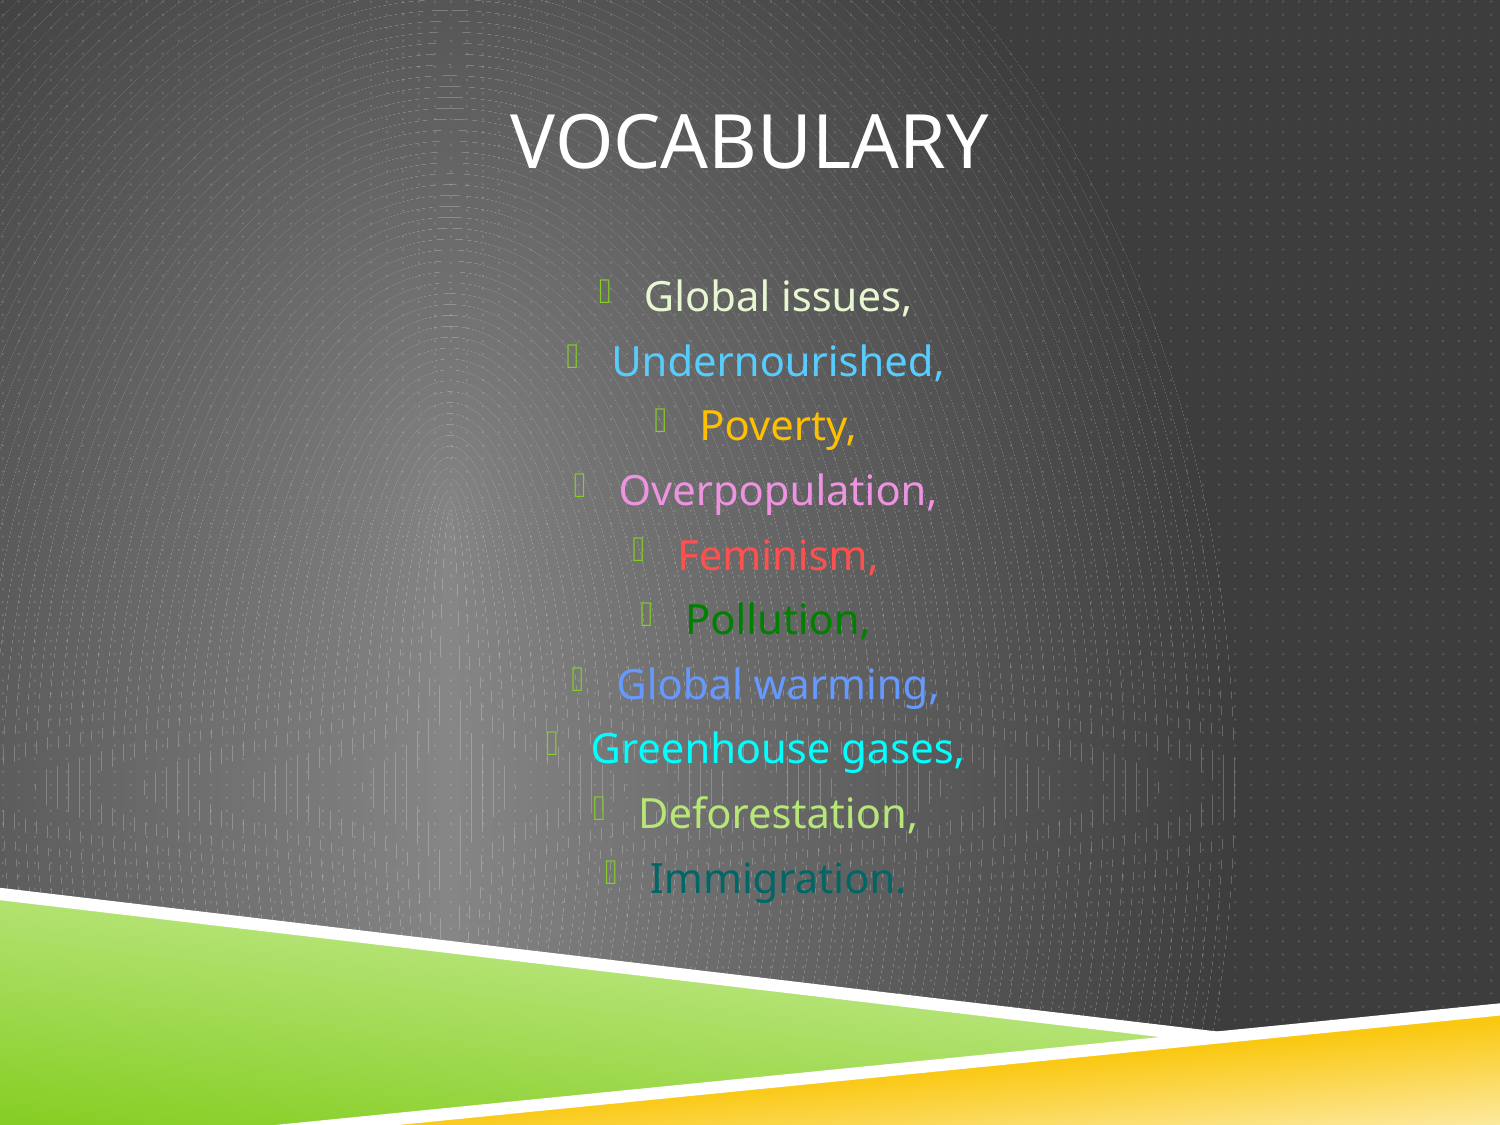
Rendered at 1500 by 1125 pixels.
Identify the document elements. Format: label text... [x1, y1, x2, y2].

title VOCABULARY [112, 45, 1388, 233]
list Global issues, Undernourished, Poverty, Overpopulation, Feminism, Pollution, Global warming, Greenhouse gases, Deforestation, Immigration. [112, 262, 1388, 1094]
